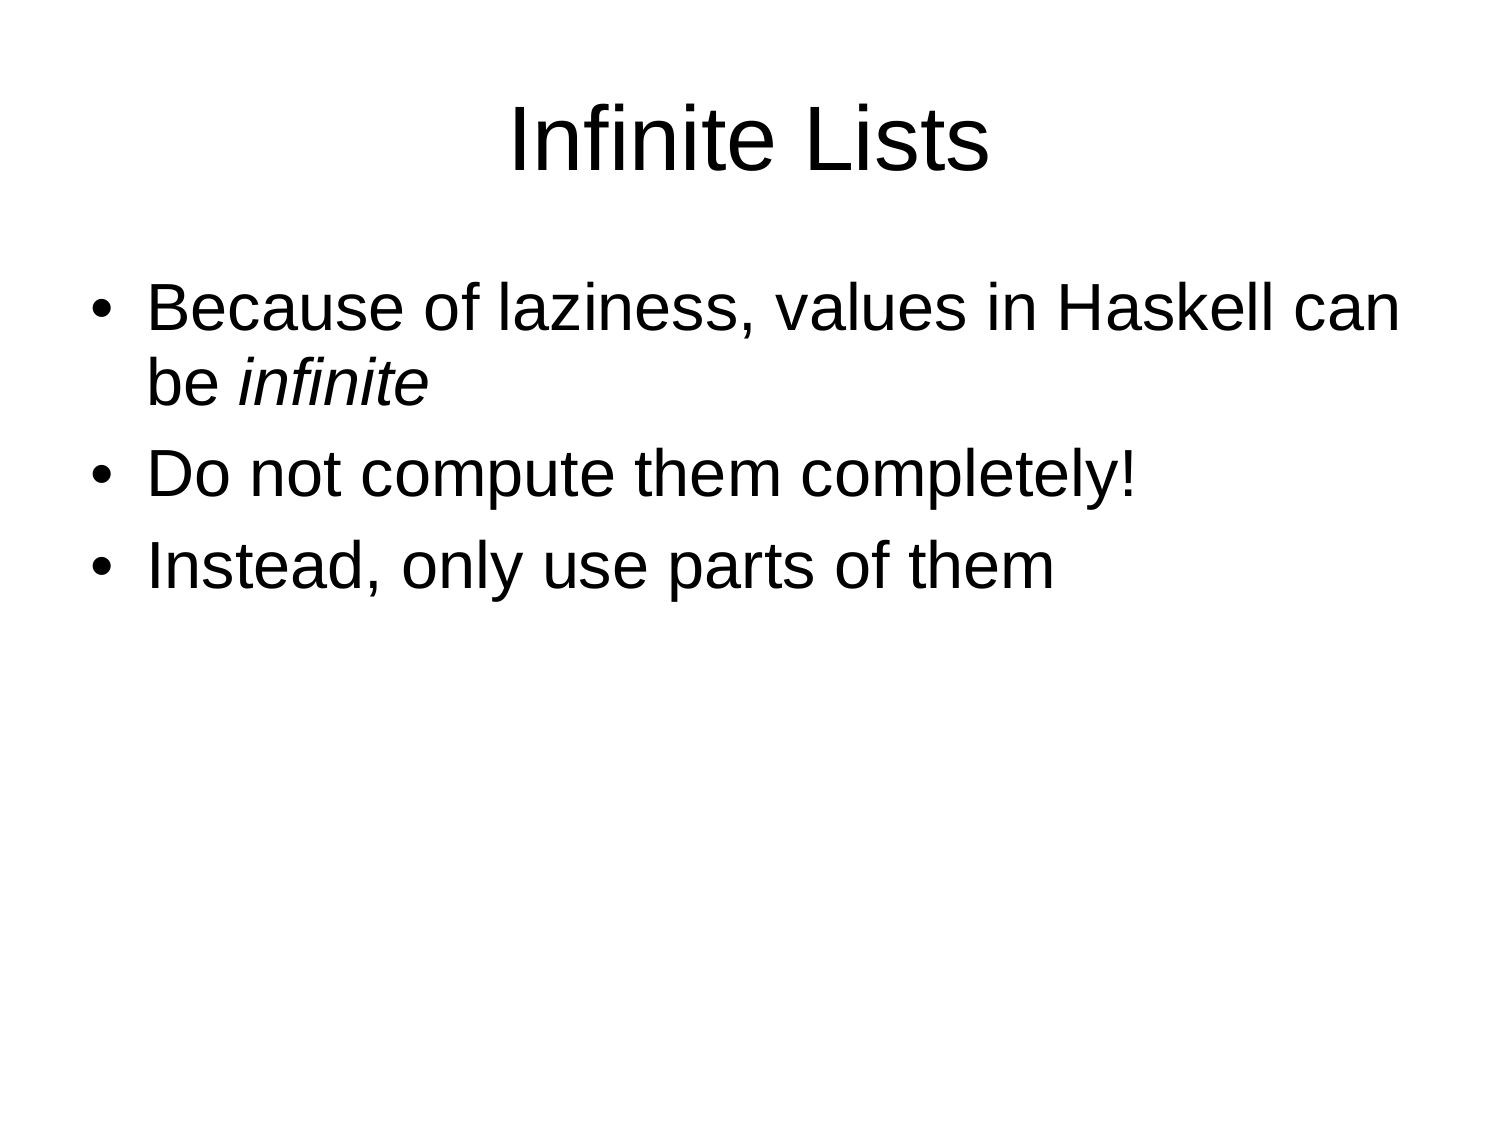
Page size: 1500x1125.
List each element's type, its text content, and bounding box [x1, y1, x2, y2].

list Because of laziness, values in Haskell can be infinite Do not compute them completely! Instead, only use parts of them [75, 262, 1426, 1006]
title Infinite Lists [75, 45, 1426, 233]
